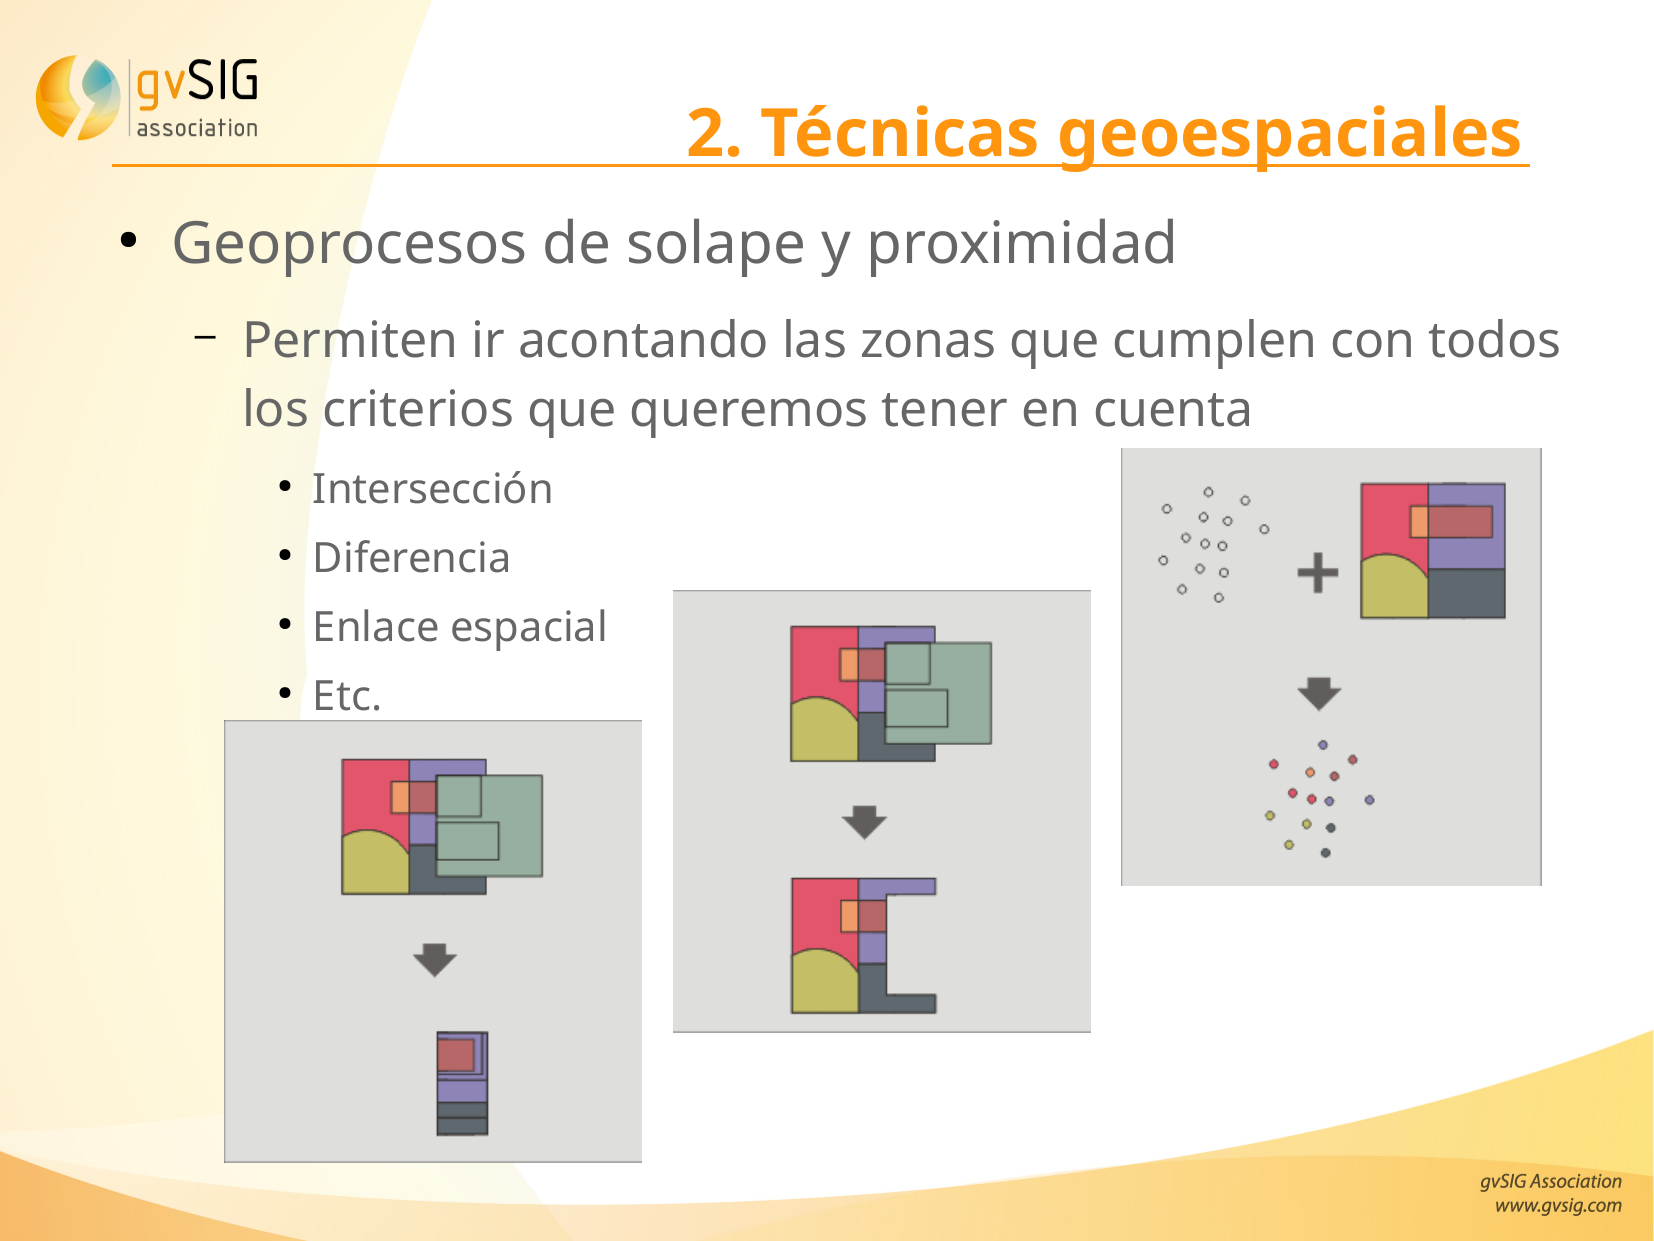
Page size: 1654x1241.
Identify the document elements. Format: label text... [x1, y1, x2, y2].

picture [0, 0, 1654, 1241]
list Geoprocesos de solape y proximidad Permiten ir acontando las zonas que cumplen con todos los criterios que queremos tener en cuenta Intersección Diferencia Enlace espacial Etc. [29, 201, 1625, 921]
title 2. Técnicas geoespaciales [295, 84, 1524, 184]
